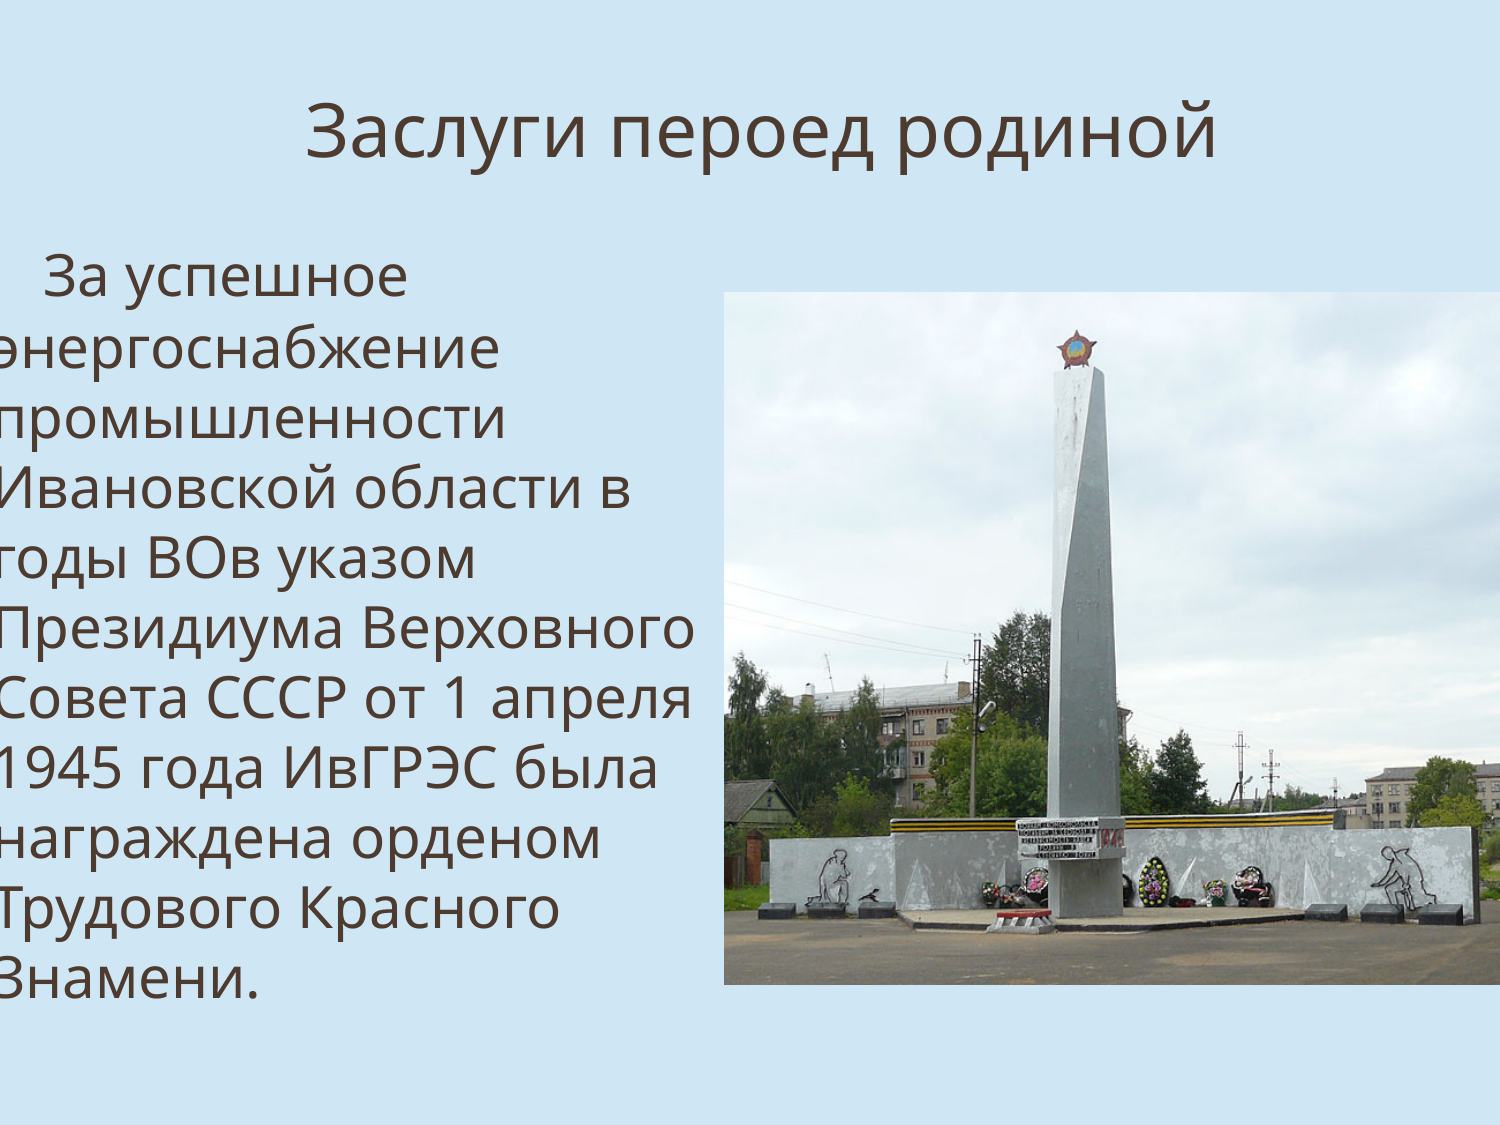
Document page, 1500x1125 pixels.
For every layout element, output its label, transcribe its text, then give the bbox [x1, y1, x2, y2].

picture [724, 292, 1500, 985]
title Заслуги пероед родиной [50, 75, 1475, 213]
list За успешное энергоснабжение промышленности Ивановской области в годы ВОв указом Президиума Верховного Совета СССР от 1 апреля 1945 года ИвГРЭС была награждена орденом Трудового Красного Знамени. [0, 222, 739, 1001]
